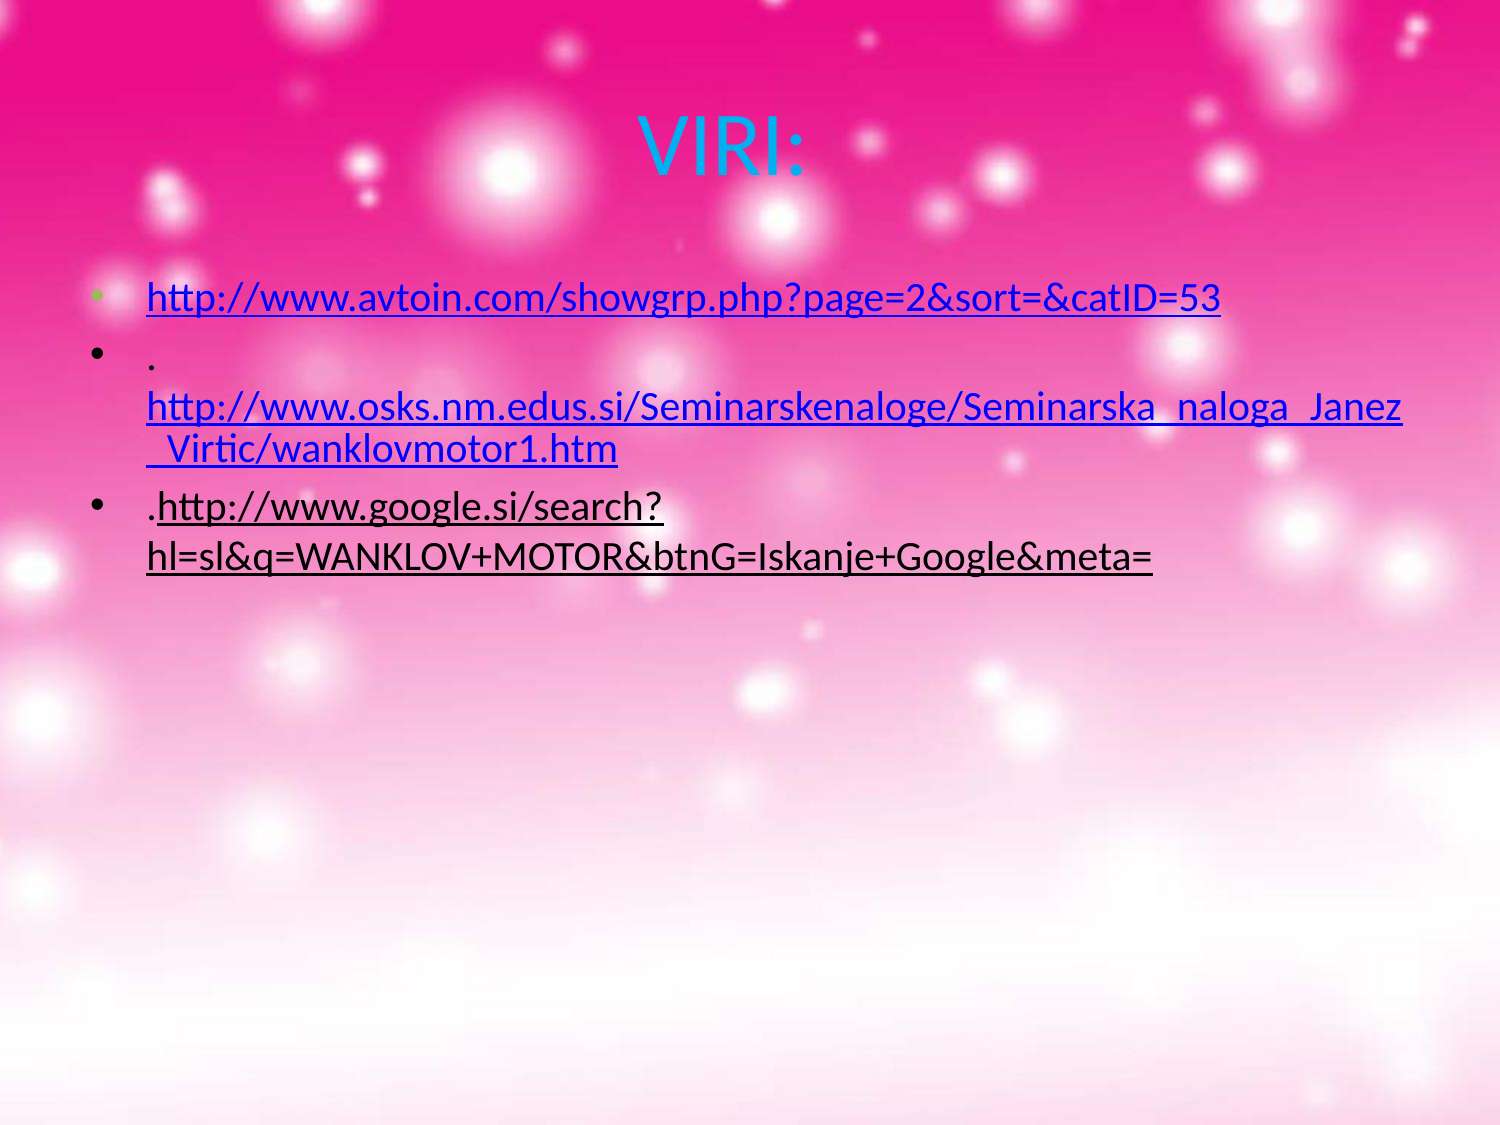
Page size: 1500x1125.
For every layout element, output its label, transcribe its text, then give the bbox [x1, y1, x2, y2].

picture [0, 0, 1500, 1125]
list http://www.avtoin.com/showgrp.php?page=2&sort=&catID=53 .http://www.osks.nm.edus.si/Seminarskenaloge/Seminarska_naloga_Janez_Virtic/wanklovmotor1.htm .http://www.google.si/search?hl=sl&q=WANKLOV+MOTOR&btnG=Iskanje+Google&meta= [75, 262, 1425, 1005]
title VIRI: [75, 45, 1425, 233]
